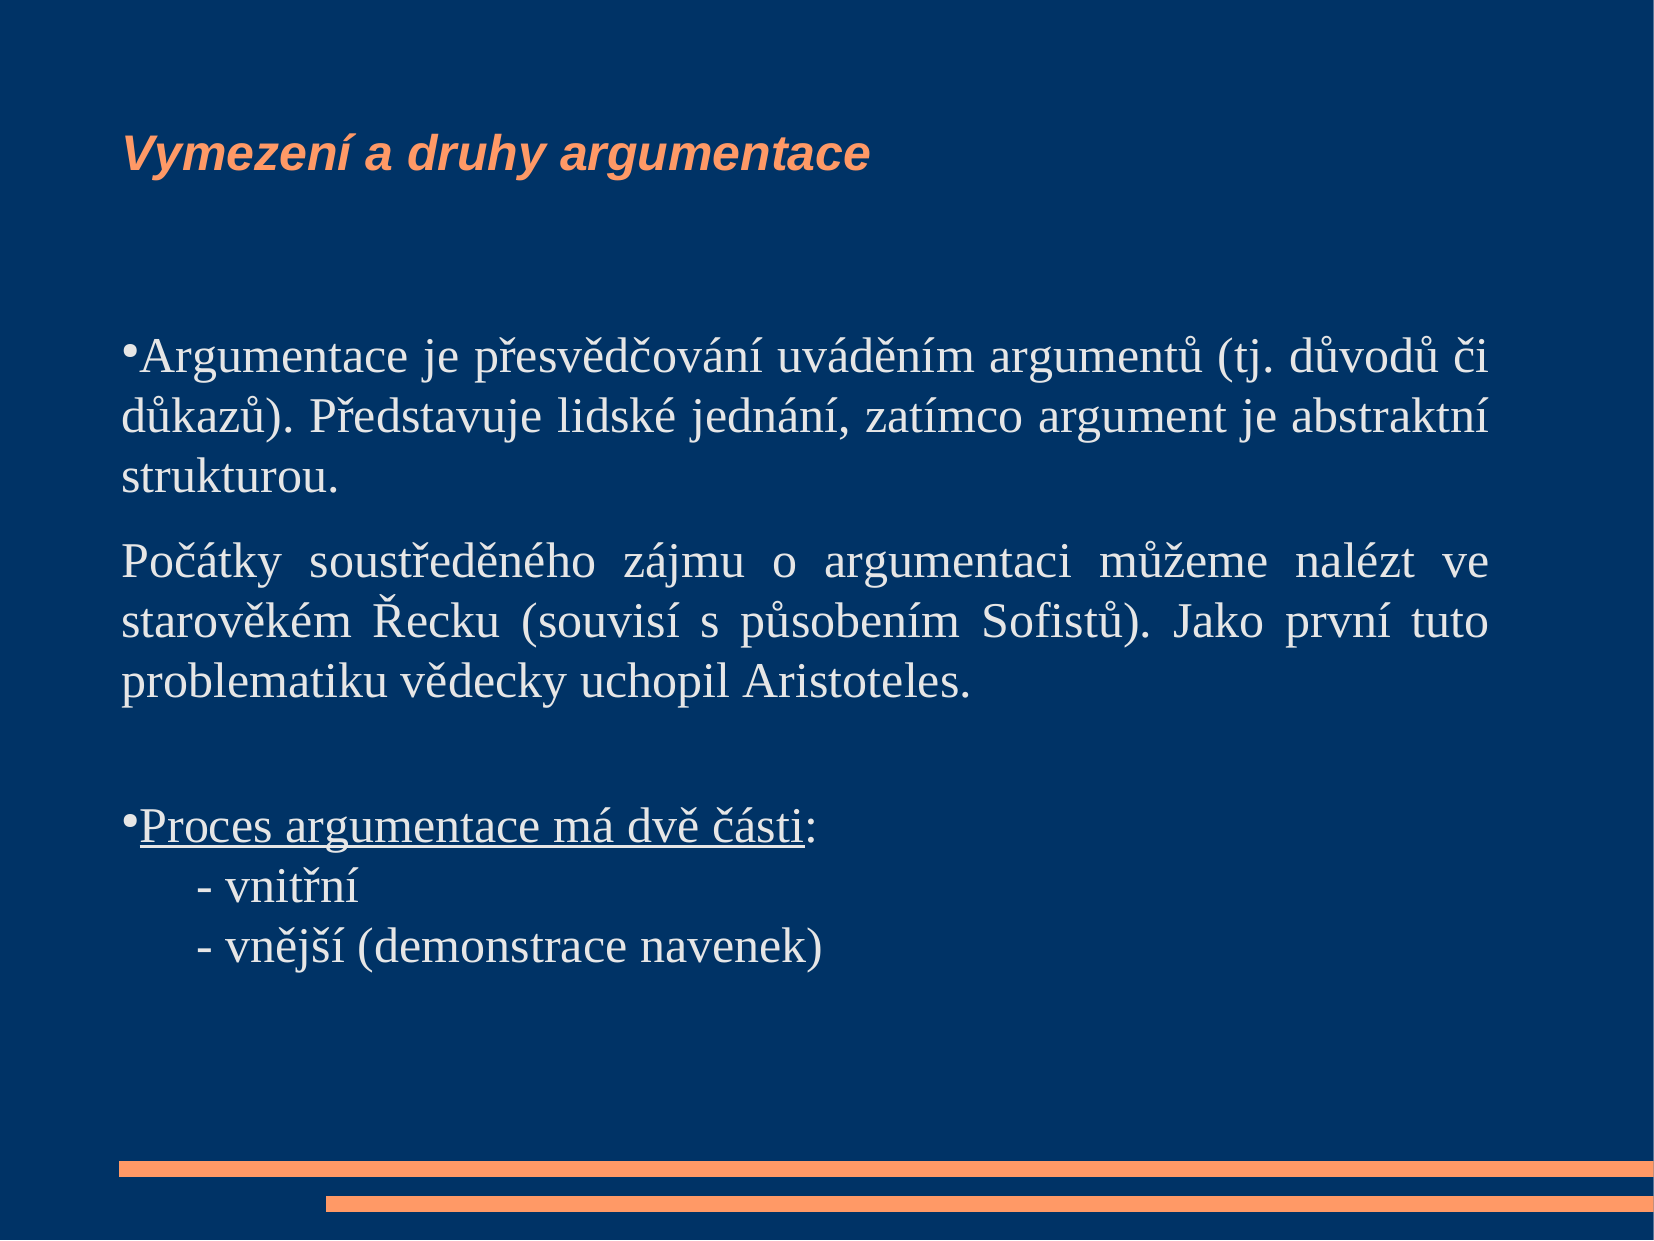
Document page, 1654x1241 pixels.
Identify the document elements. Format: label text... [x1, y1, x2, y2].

list Argumentace je přesvědčování uváděním argumentů (tj. důvodů či důkazů). Představuje lidské jednání, zatímco argument je abstraktní strukturou. Počátky soustředěného zájmu o argumentaci můžeme nalézt ve starověkém Řecku (souvisí s působením Sofistů). Jako první tuto problematiku vědecky uchopil Aristoteles. Proces argumentace má dvě části: - vnitřní - vnější (demonstrace navenek) [121, 322, 1561, 1132]
title Vymezení a druhy argumentace [121, 46, 1534, 254]
